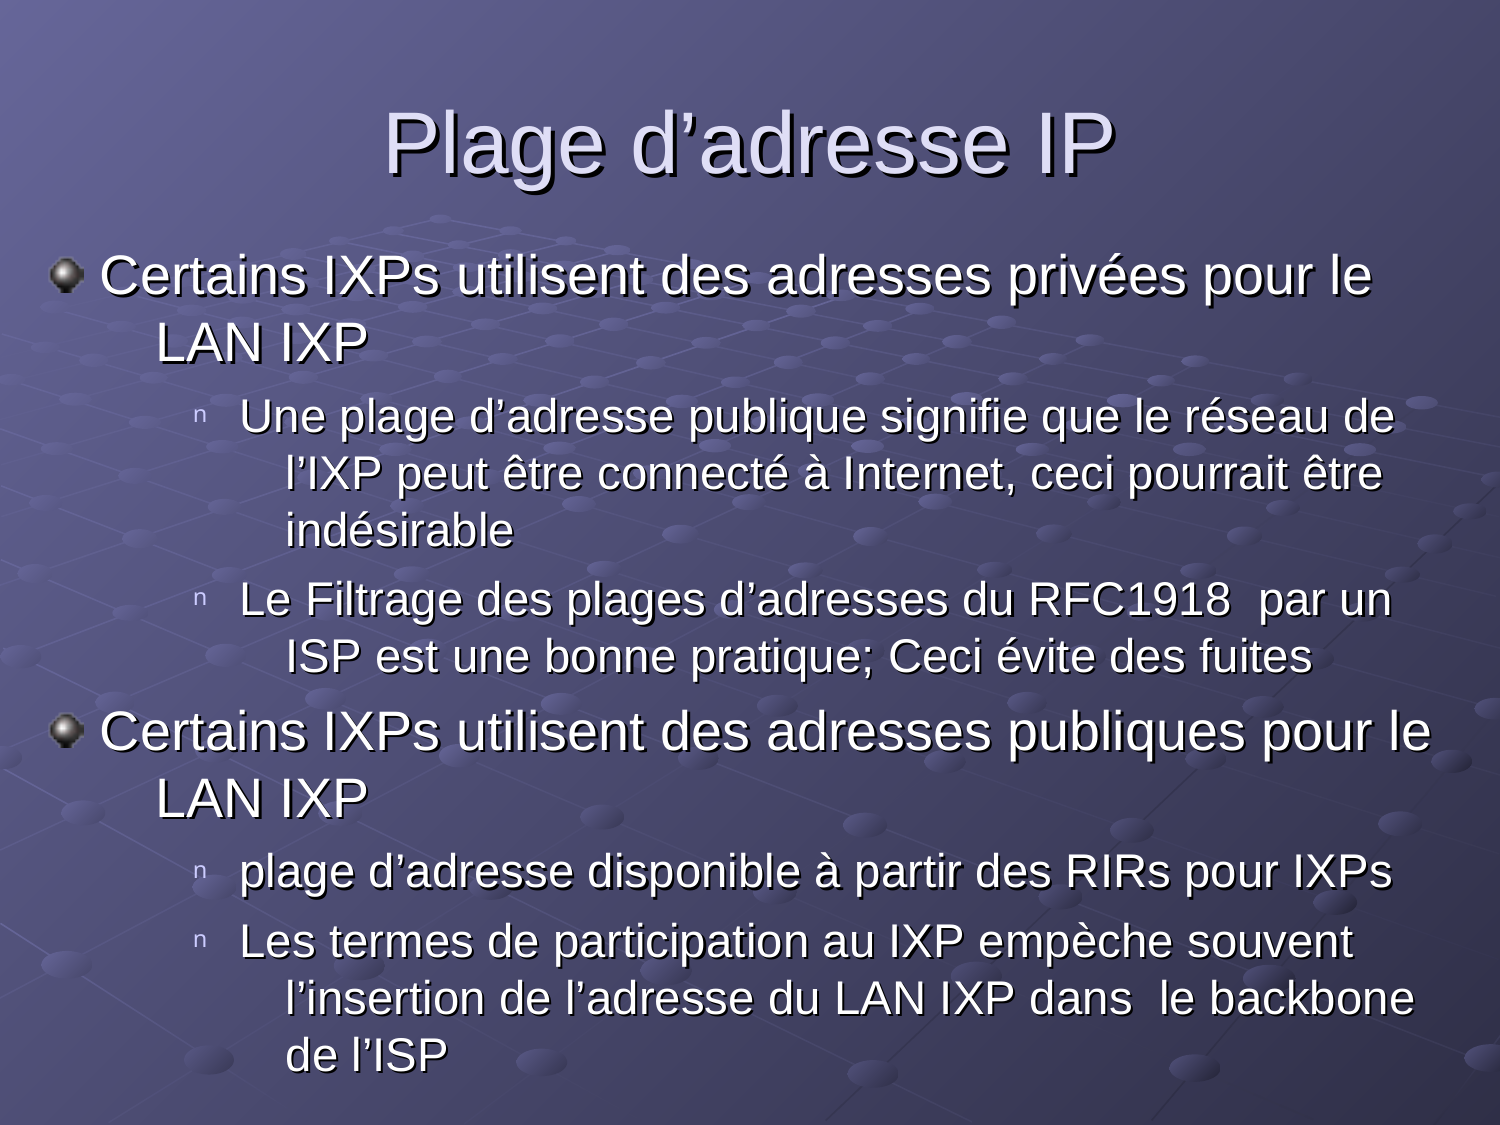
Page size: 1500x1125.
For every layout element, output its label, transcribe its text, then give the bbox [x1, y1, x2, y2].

title Plage d’adresse IP [75, 45, 1426, 231]
list Certains IXPs utilisent des adresses privées pour le LAN IXP Une plage d’adresse publique signifie que le réseau de l’IXP peut être connecté à Internet, ceci pourrait être indésirable Le Filtrage des plages d’adresses du RFC1918 par un ISP est une bonne pratique; Ceci évite des fuites Certains IXPs utilisent des adresses publiques pour le LAN IXP plage d’adresse disponible à partir des RIRs pour IXPs Les termes de participation au IXP empèche souvent l’insertion de l’adresse du LAN IXP dans le backbone de l’ISP [29, 231, 1471, 1095]
